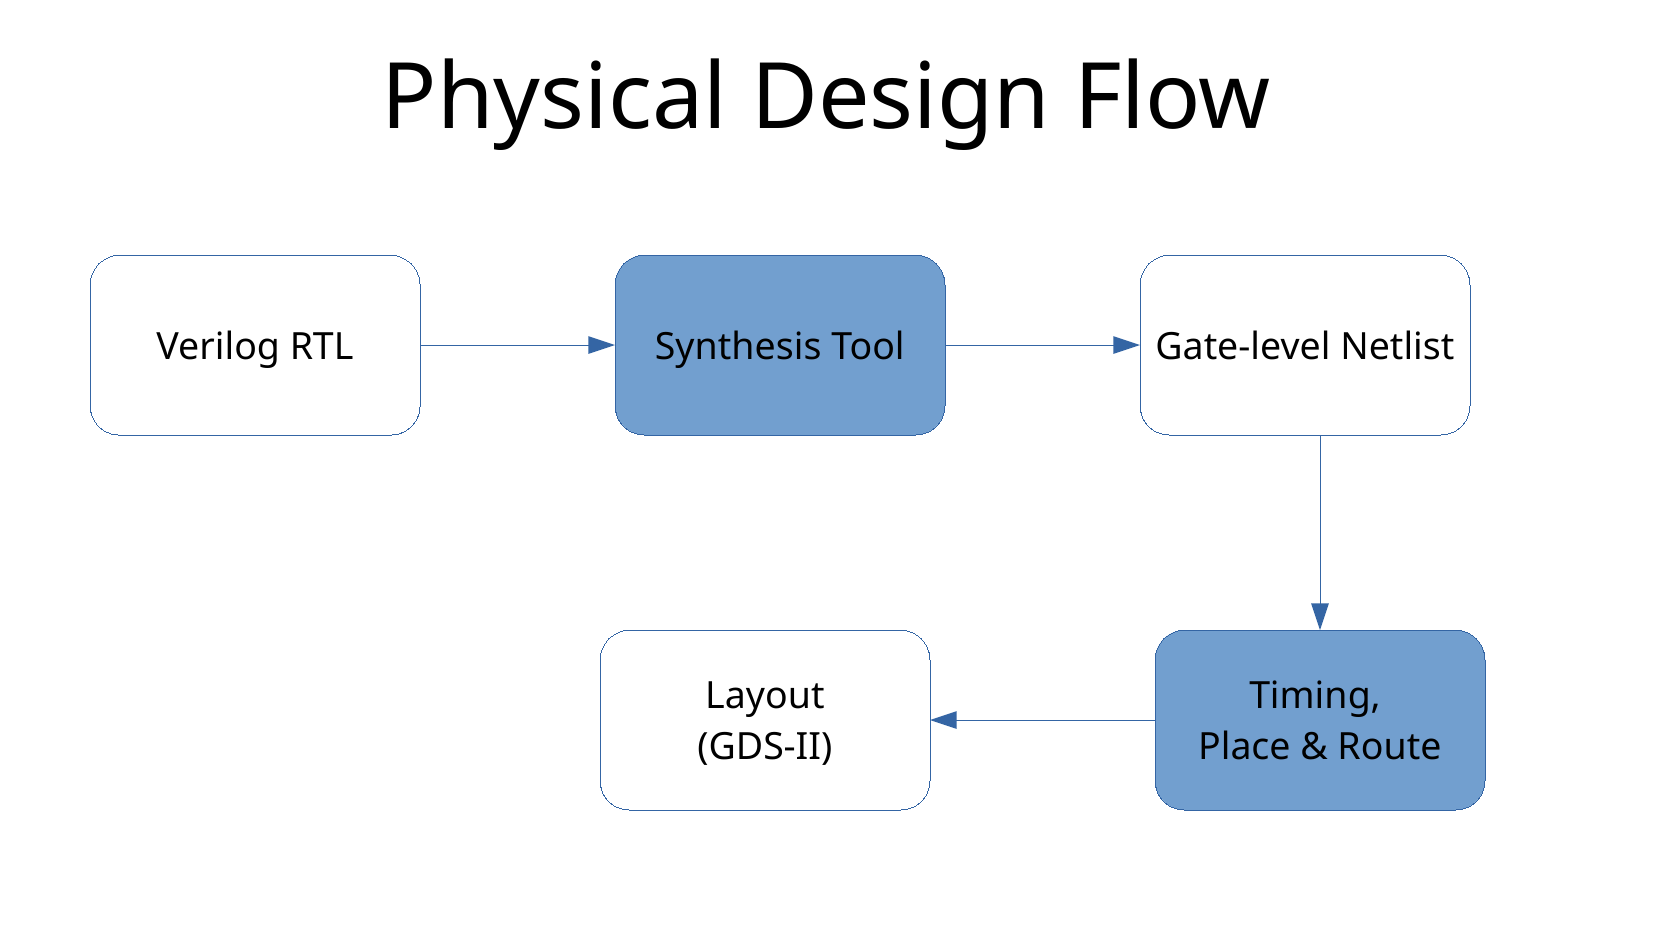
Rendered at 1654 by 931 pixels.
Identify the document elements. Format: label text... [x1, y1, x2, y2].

text_box Gate-level Netlist [1140, 255, 1471, 436]
text_box Timing, Place & Route [1155, 630, 1486, 811]
text_box Verilog RTL [90, 255, 421, 436]
text_box Synthesis Tool [615, 255, 946, 436]
text_box Layout (GDS-II) [600, 630, 931, 811]
title Physical Design Flow [82, 15, 1571, 171]
